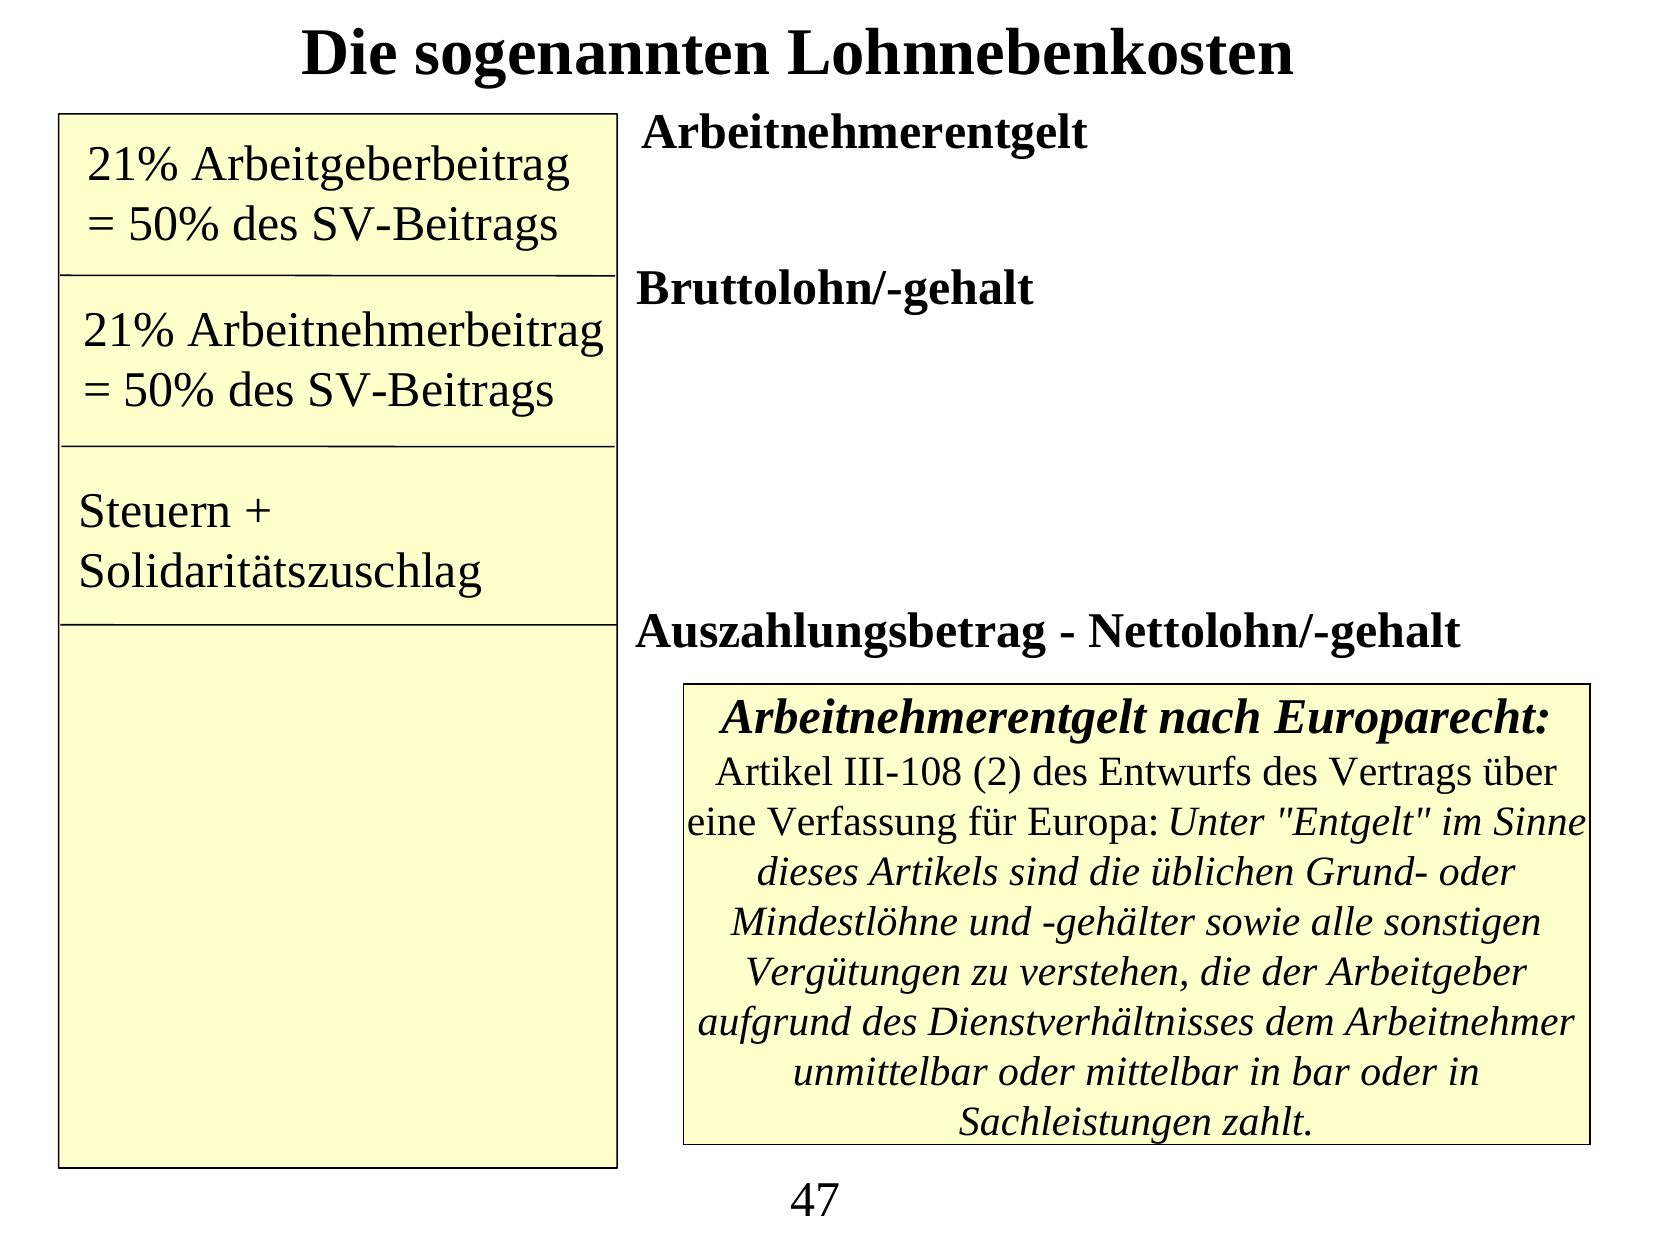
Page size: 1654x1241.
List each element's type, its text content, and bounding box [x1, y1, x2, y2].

text_box Auszahlungsbetrag - Nettolohn/-gehalt [635, 597, 1501, 658]
text_box 21% Arbeitnehmerbeitrag = 50% des SV-Beitrags [58, 296, 610, 417]
text_box Die sogenannten Lohnnebenkosten [283, 8, 1314, 89]
text_box Steuern + Solidaritätszuschlag [66, 477, 603, 598]
text_box Bruttolohn/-gehalt [636, 254, 1067, 315]
text_box Arbeitnehmerentgelt [641, 98, 1118, 159]
text_box 21% Arbeitgeberbeitrag = 50% des SV-Beitrags [62, 130, 607, 251]
text_box [58, 113, 618, 1168]
text_box Arbeitnehmerentgelt nach Europarecht: Artikel III-108 (2) des Entwurfs des Vertrags über eine Verfassung für Europa: Unter "Entgelt" im Sinne dieses Artikels sind die üblichen Grund- oder Mindestlöhne und -gehälter sowie alle sonstigen Vergütungen zu verstehen, die der Arbeitgeber aufgrund des Dienstverhältnisses dem Arbeitnehmer unmittelbar oder mittelbar in bar oder in Sachleistungen zahlt. [683, 684, 1590, 1145]
text_box <Nummer> [790, 1166, 1001, 1227]
